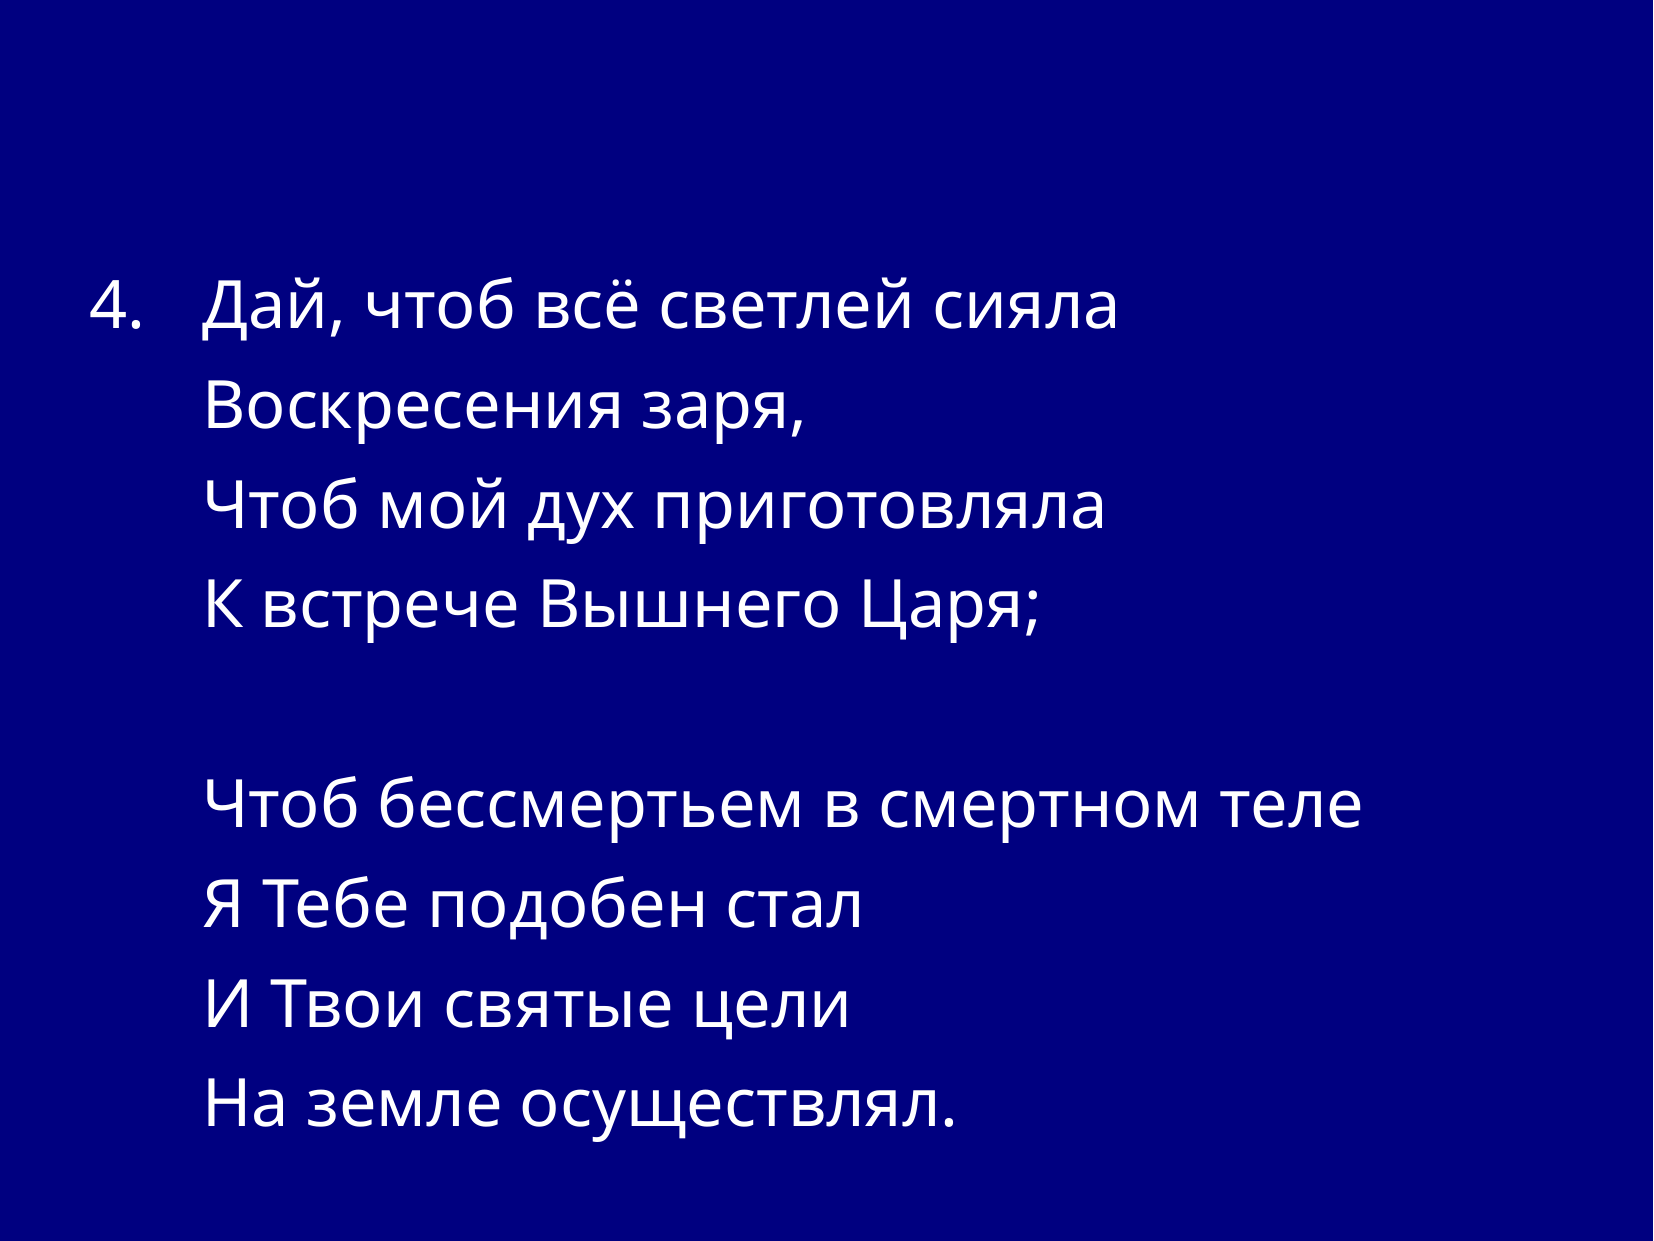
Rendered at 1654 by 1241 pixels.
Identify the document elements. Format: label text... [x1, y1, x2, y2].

text_box 4. Дай, чтоб всё светлей сияла Воскресения заря, Чтоб мой дух приготовляла К встрече Вышнего Царя; Чтоб бессмертьем в смертном теле Я Тебе подобен стал И Твои святые цели На земле осуществлял. [75, 150, 1576, 1163]
